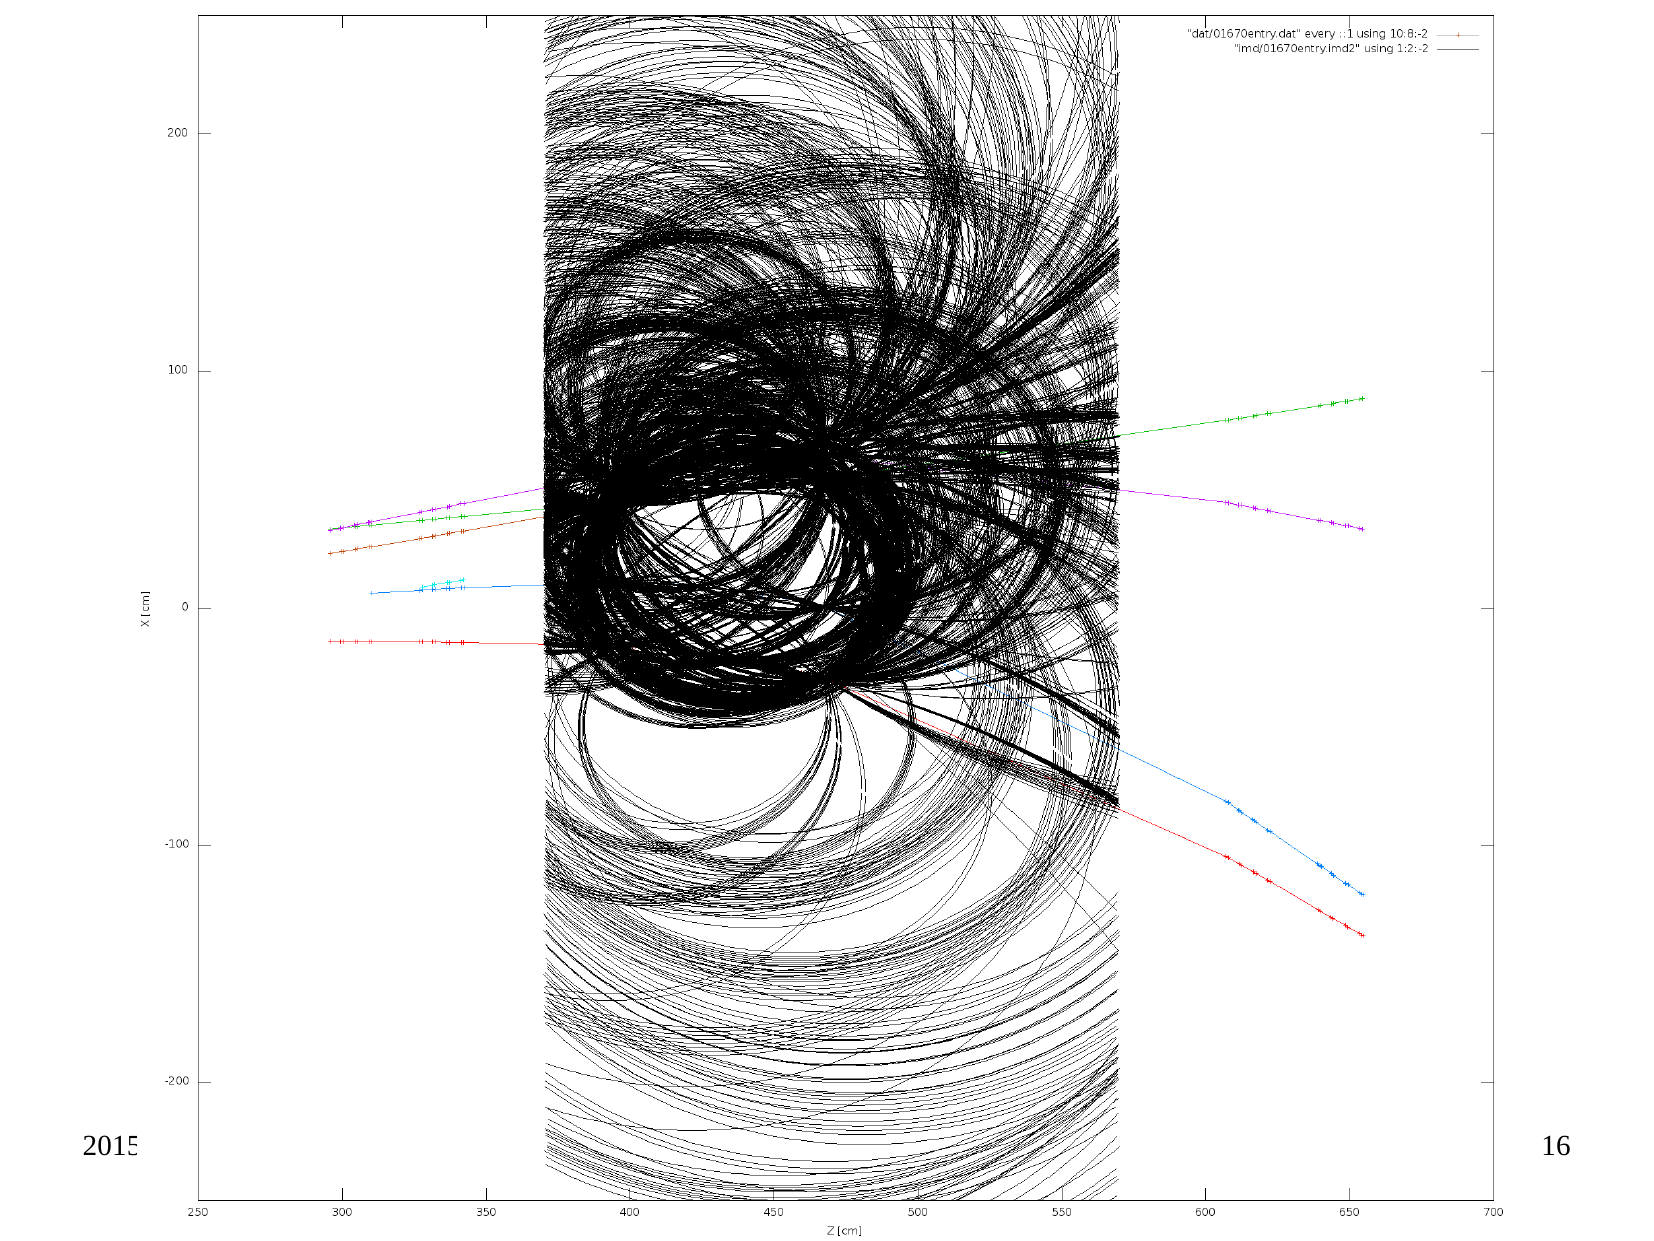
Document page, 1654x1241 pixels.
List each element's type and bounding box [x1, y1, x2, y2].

picture [137, 0, 1516, 1241]
